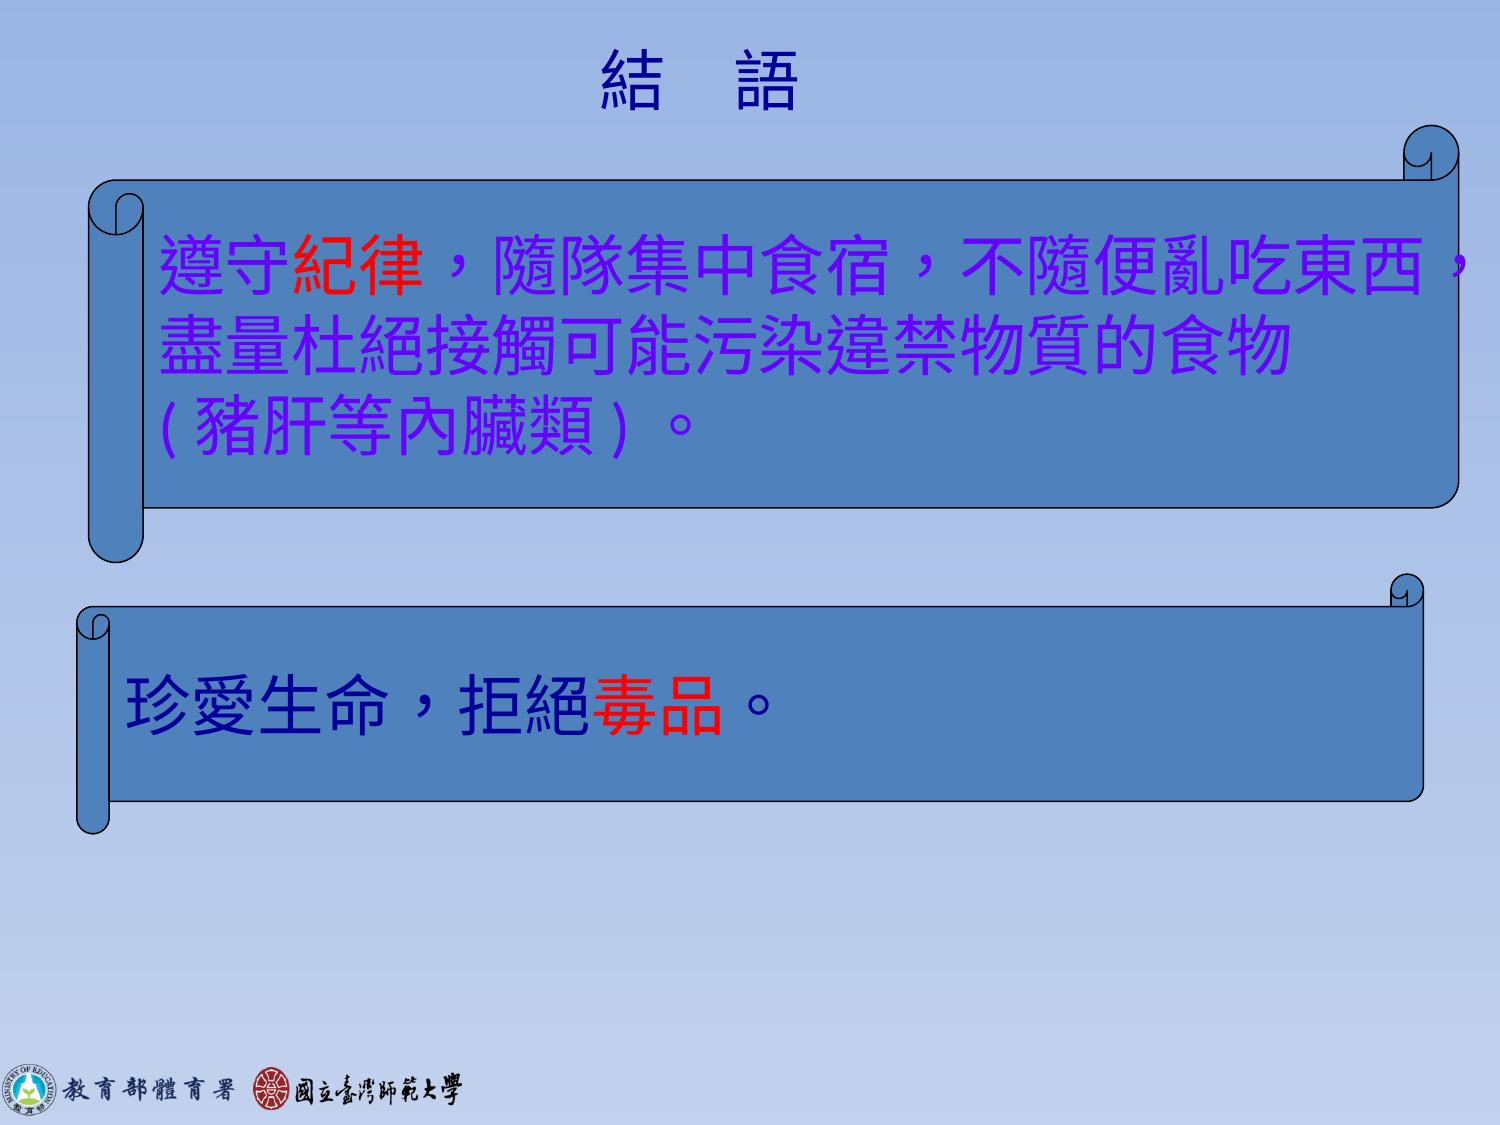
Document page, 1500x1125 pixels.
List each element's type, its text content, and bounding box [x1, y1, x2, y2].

text_box 結 語 [0, 31, 1370, 196]
text_box 遵守紀律，隨隊集中食宿，不隨便亂吃東西， 盡量杜絕接觸可能污染違禁物質的食物 (豬肝等內臟類)。 [88, 125, 1459, 563]
text_box 珍愛生命，拒絕毒品。 [76, 574, 1424, 834]
